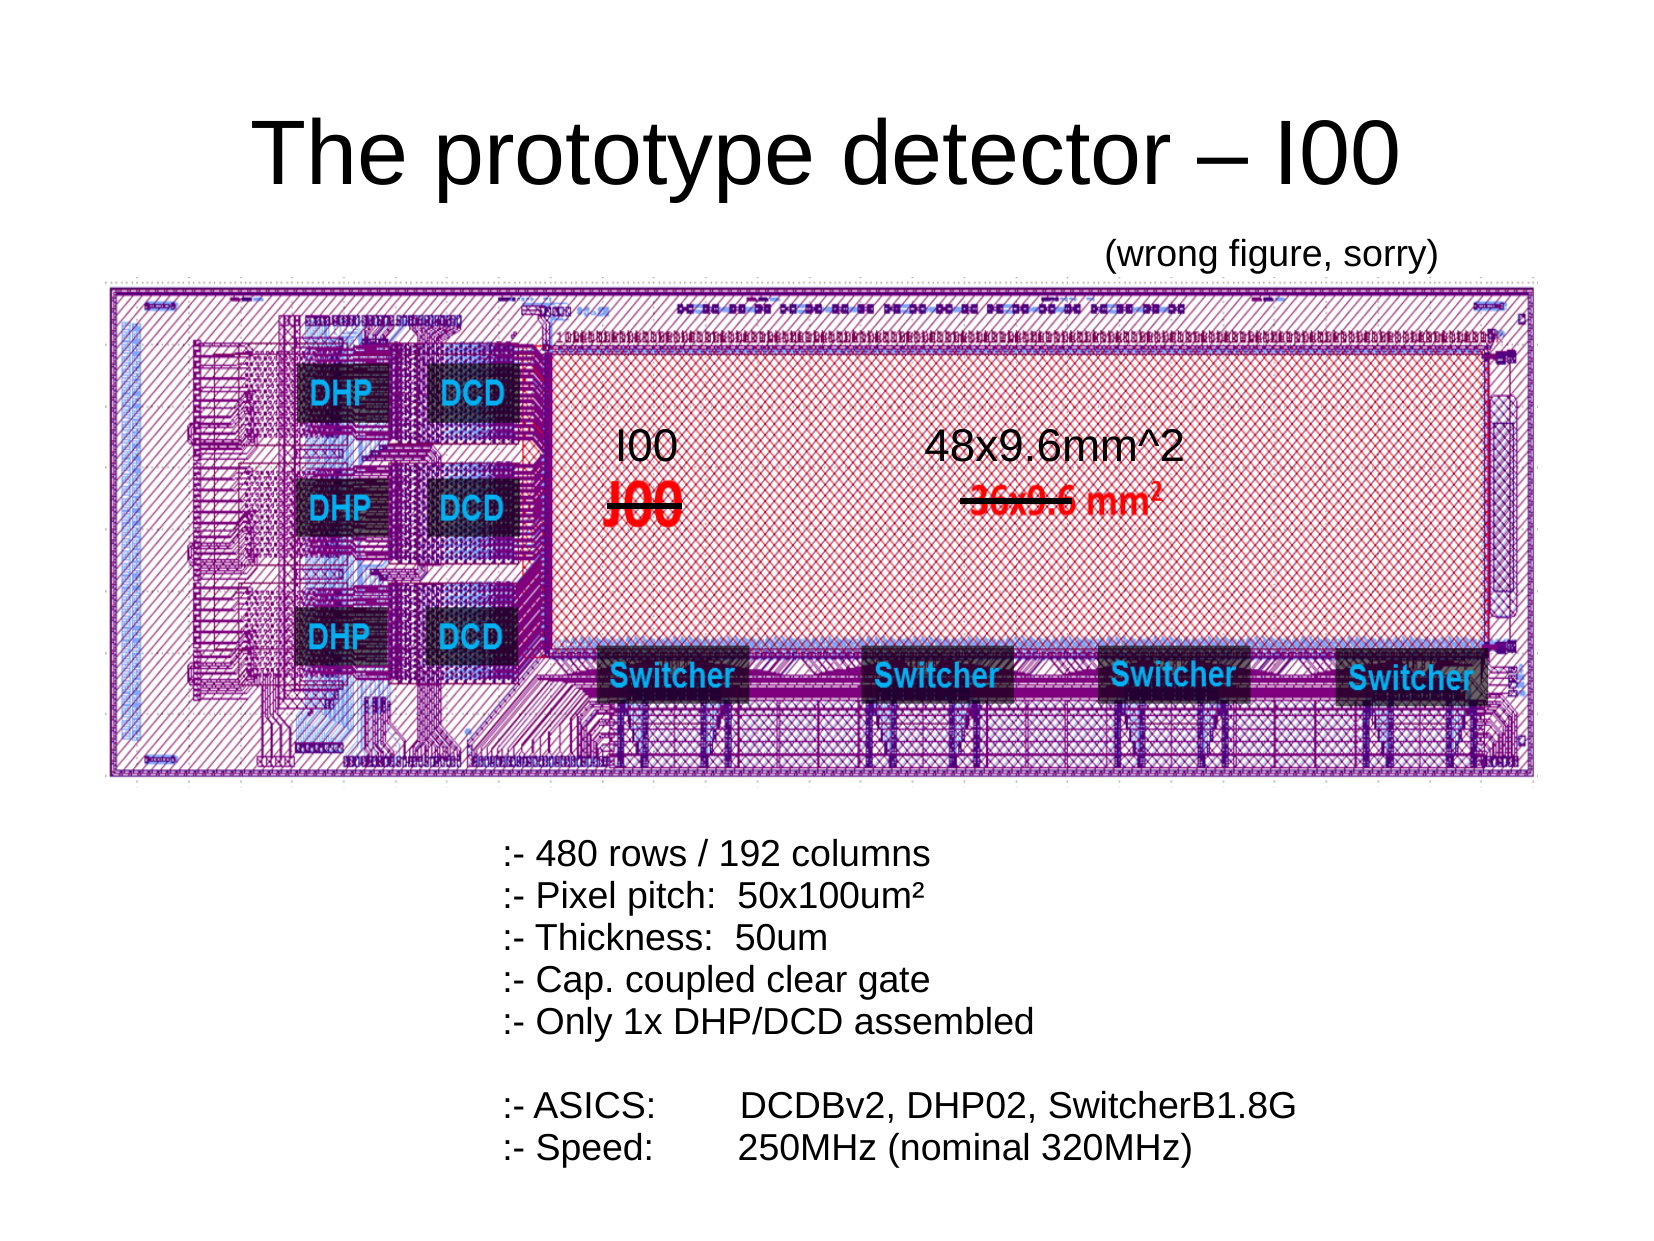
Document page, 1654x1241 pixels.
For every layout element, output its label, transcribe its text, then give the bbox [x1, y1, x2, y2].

text_box 48x9.6mm^2 [909, 412, 1201, 479]
picture [105, 277, 1538, 788]
text_box I00 [600, 412, 694, 479]
title The prototype detector – I00 [82, 49, 1571, 257]
text_box (wrong figure, sorry) [1089, 225, 1455, 282]
text_box :- 480 rows / 192 columns :- Pixel pitch: 50x100um² :- Thickness: 50um :- Cap. coupled clear gate :- Only 1x DHP/DCD assembled :- ASICS: DCDBv2, DHP02, SwitcherB1.8G :- Speed: 250MHz (nominal 320MHz) [487, 825, 1388, 1176]
